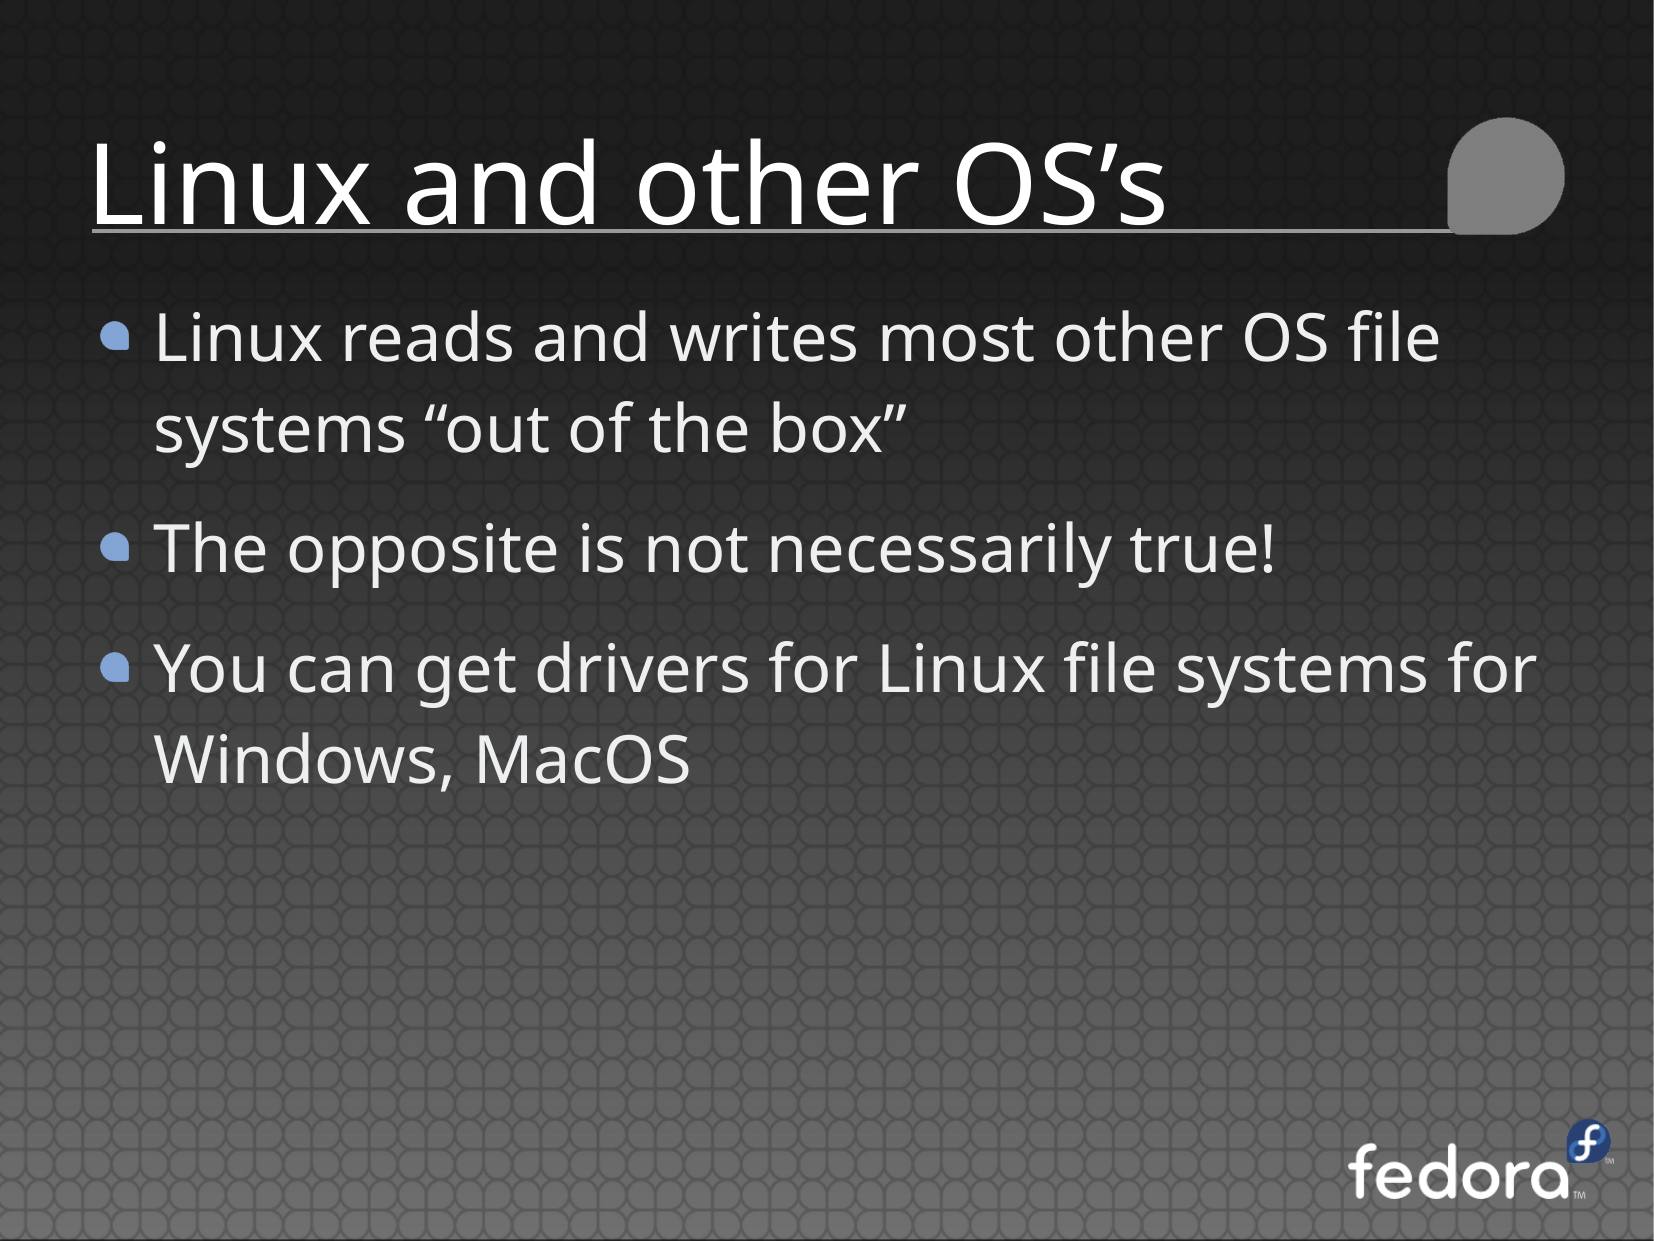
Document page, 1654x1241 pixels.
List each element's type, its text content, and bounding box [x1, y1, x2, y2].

title Linux and other OS’s [86, 110, 1576, 251]
picture [0, 0, 1654, 1241]
list Linux reads and writes most other OS file systems “out of the box” The opposite is not necessarily true! You can get drivers for Linux file systems for Windows, MacOS [82, 290, 1571, 1010]
